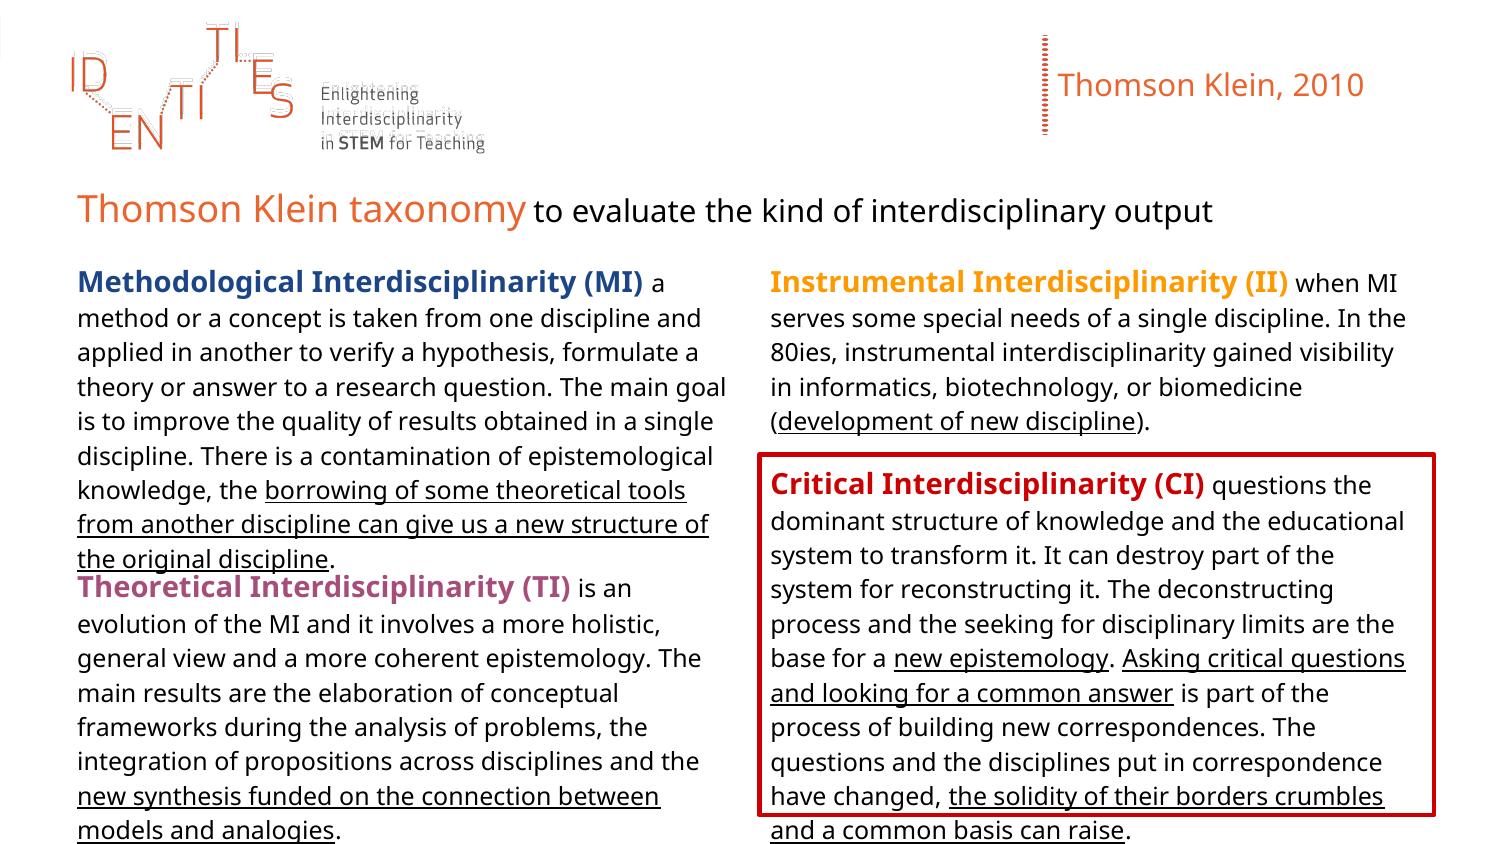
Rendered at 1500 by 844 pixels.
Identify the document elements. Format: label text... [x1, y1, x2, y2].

text_box Critical Interdisciplinarity (CI) questions the dominant structure of knowledge and the educational system to transform it. It can destroy part of the system for reconstructing it. The deconstructing process and the seeking for disciplinary limits are the base for a new epistemology. Asking critical questions and looking for a common answer is part of the process of building new correspondences. The questions and the disciplines put in correspondence have changed, the solidity of their borders crumbles and a common basis can raise. [759, 454, 1435, 815]
picture [71, 18, 485, 157]
text_box Thomson Klein, 2010 [1046, 60, 1444, 109]
text_box Theoretical Interdisciplinarity (TI) is an evolution of the MI and it involves a more holistic, general view and a more coherent epistemology. The main results are the elaboration of conceptual frameworks during the analysis of problems, the integration of propositions across disciplines and the new synthesis funded on the connection between models and analogies. [65, 557, 741, 815]
text_box Instrumental Interdisciplinarity (II) when MI serves some special needs of a single discipline. In the 80ies, instrumental interdisciplinarity gained visibility in informatics, biotechnology, or biomedicine (development of new discipline). [759, 252, 1435, 441]
text_box Methodological Interdisciplinarity (MI) a method or a concept is taken from one discipline and applied in another to verify a hypothesis, formulate a theory or answer to a research question. The main goal is to improve the quality of results obtained in a single discipline. There is a contamination of epistemological knowledge, the borrowing of some theoretical tools from another discipline can give us a new structure of the original discipline. [65, 252, 741, 543]
text_box Thomson Klein taxonomy to evaluate the kind of interdisciplinary output [66, 179, 1411, 255]
picture [1042, 35, 1051, 135]
